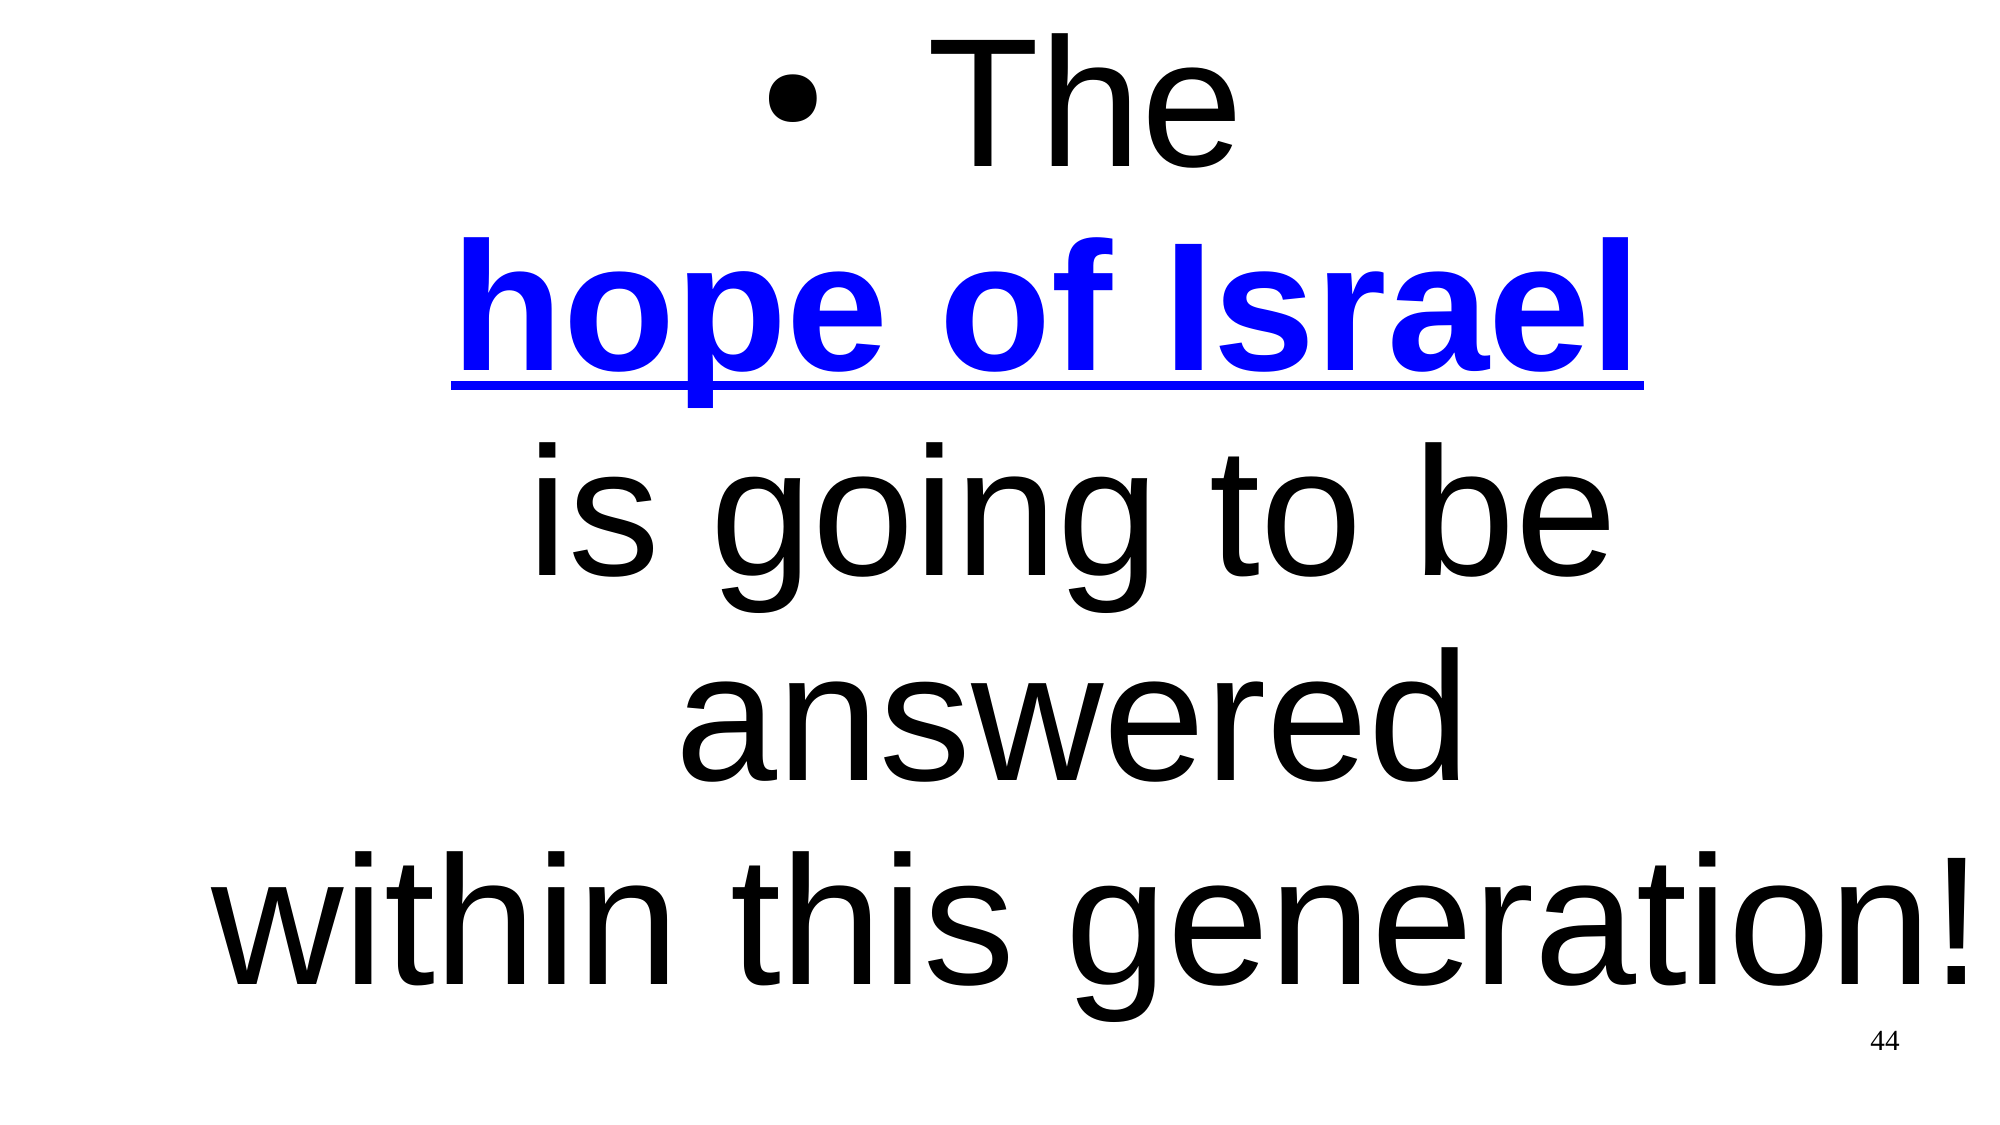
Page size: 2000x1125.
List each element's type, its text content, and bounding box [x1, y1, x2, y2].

list The hope of Israel is going to be answered within this generation! [0, 0, 1996, 1123]
